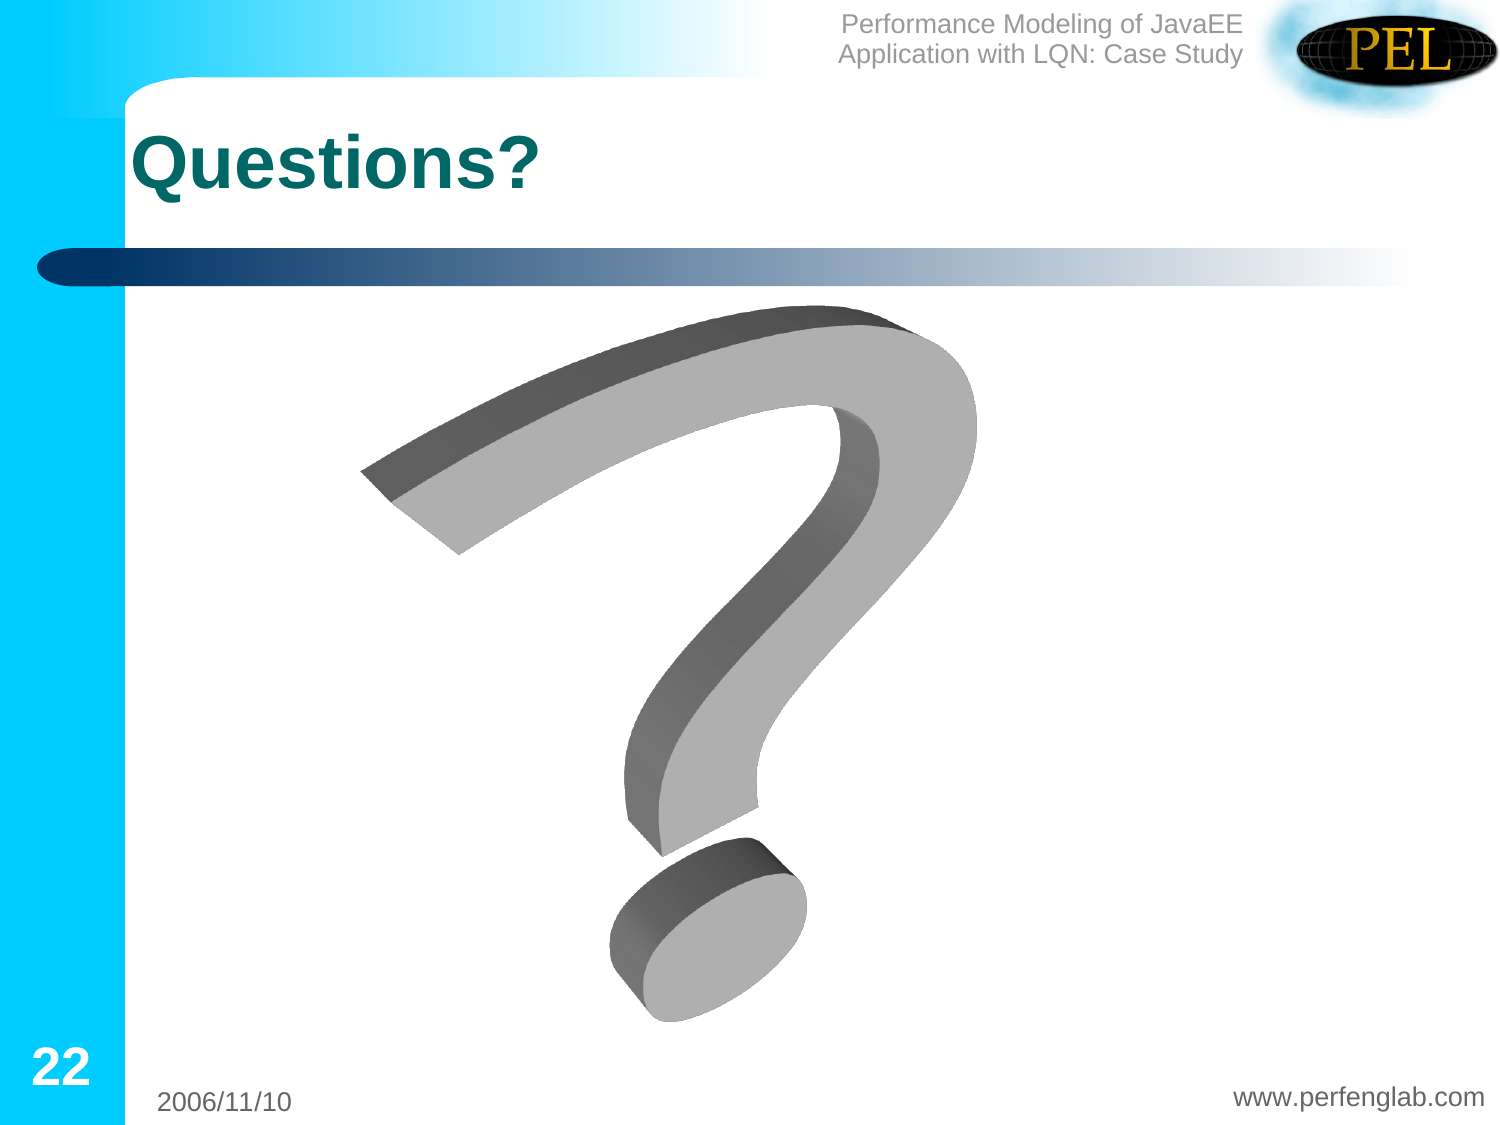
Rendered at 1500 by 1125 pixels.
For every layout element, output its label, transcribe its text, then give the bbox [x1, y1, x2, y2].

picture [1251, 0, 1500, 119]
title Questions? [130, 83, 1408, 248]
